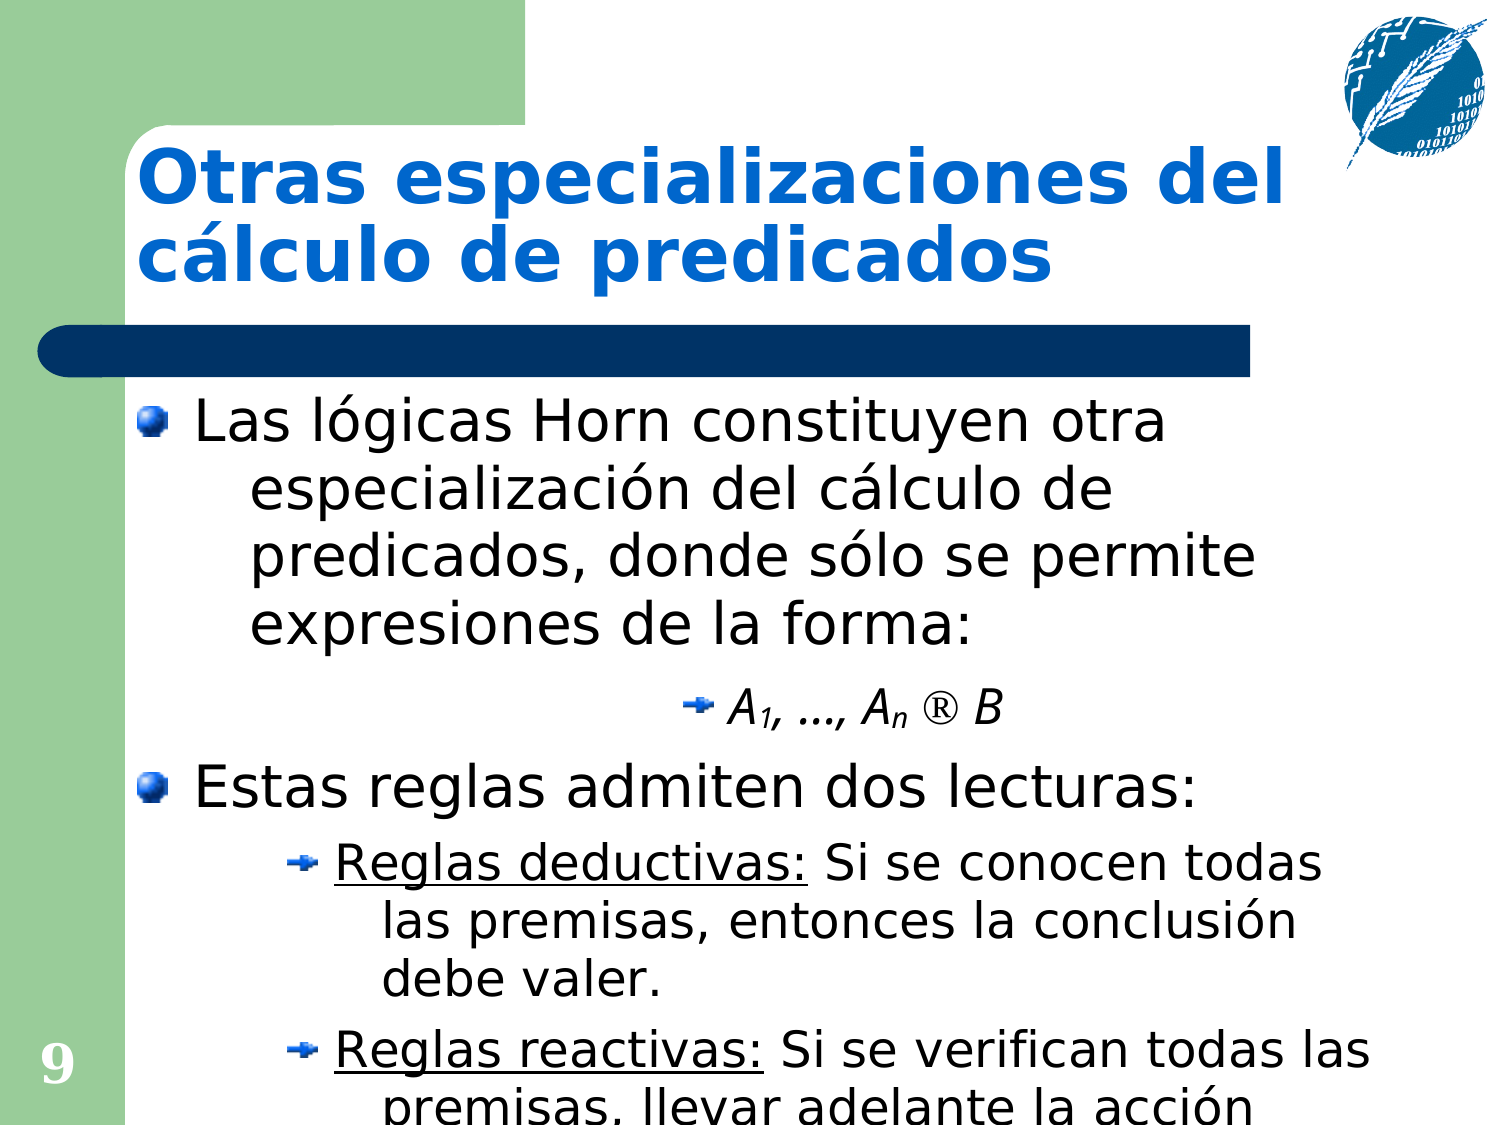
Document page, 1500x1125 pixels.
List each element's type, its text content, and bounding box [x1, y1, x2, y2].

picture [1416, 140, 1425, 149]
picture [1427, 138, 1431, 148]
picture [1436, 127, 1450, 136]
picture [1341, 15, 1487, 172]
picture [1433, 139, 1440, 147]
title Otras especializaciones del cálculo de predicados [136, 135, 1414, 302]
list Las lógicas Horn constituyen otra especialización del cálculo de predicados, donde sólo se permite expresiones de la forma: A1, ..., An ® B Estas reglas admiten dos lecturas: Reglas deductivas: Si se conocen todas las premisas, entonces la conclusión debe valer. Reglas reactivas: Si se verifican todas las premisas, llevar adelante la acción asociada. [137, 387, 1400, 1107]
